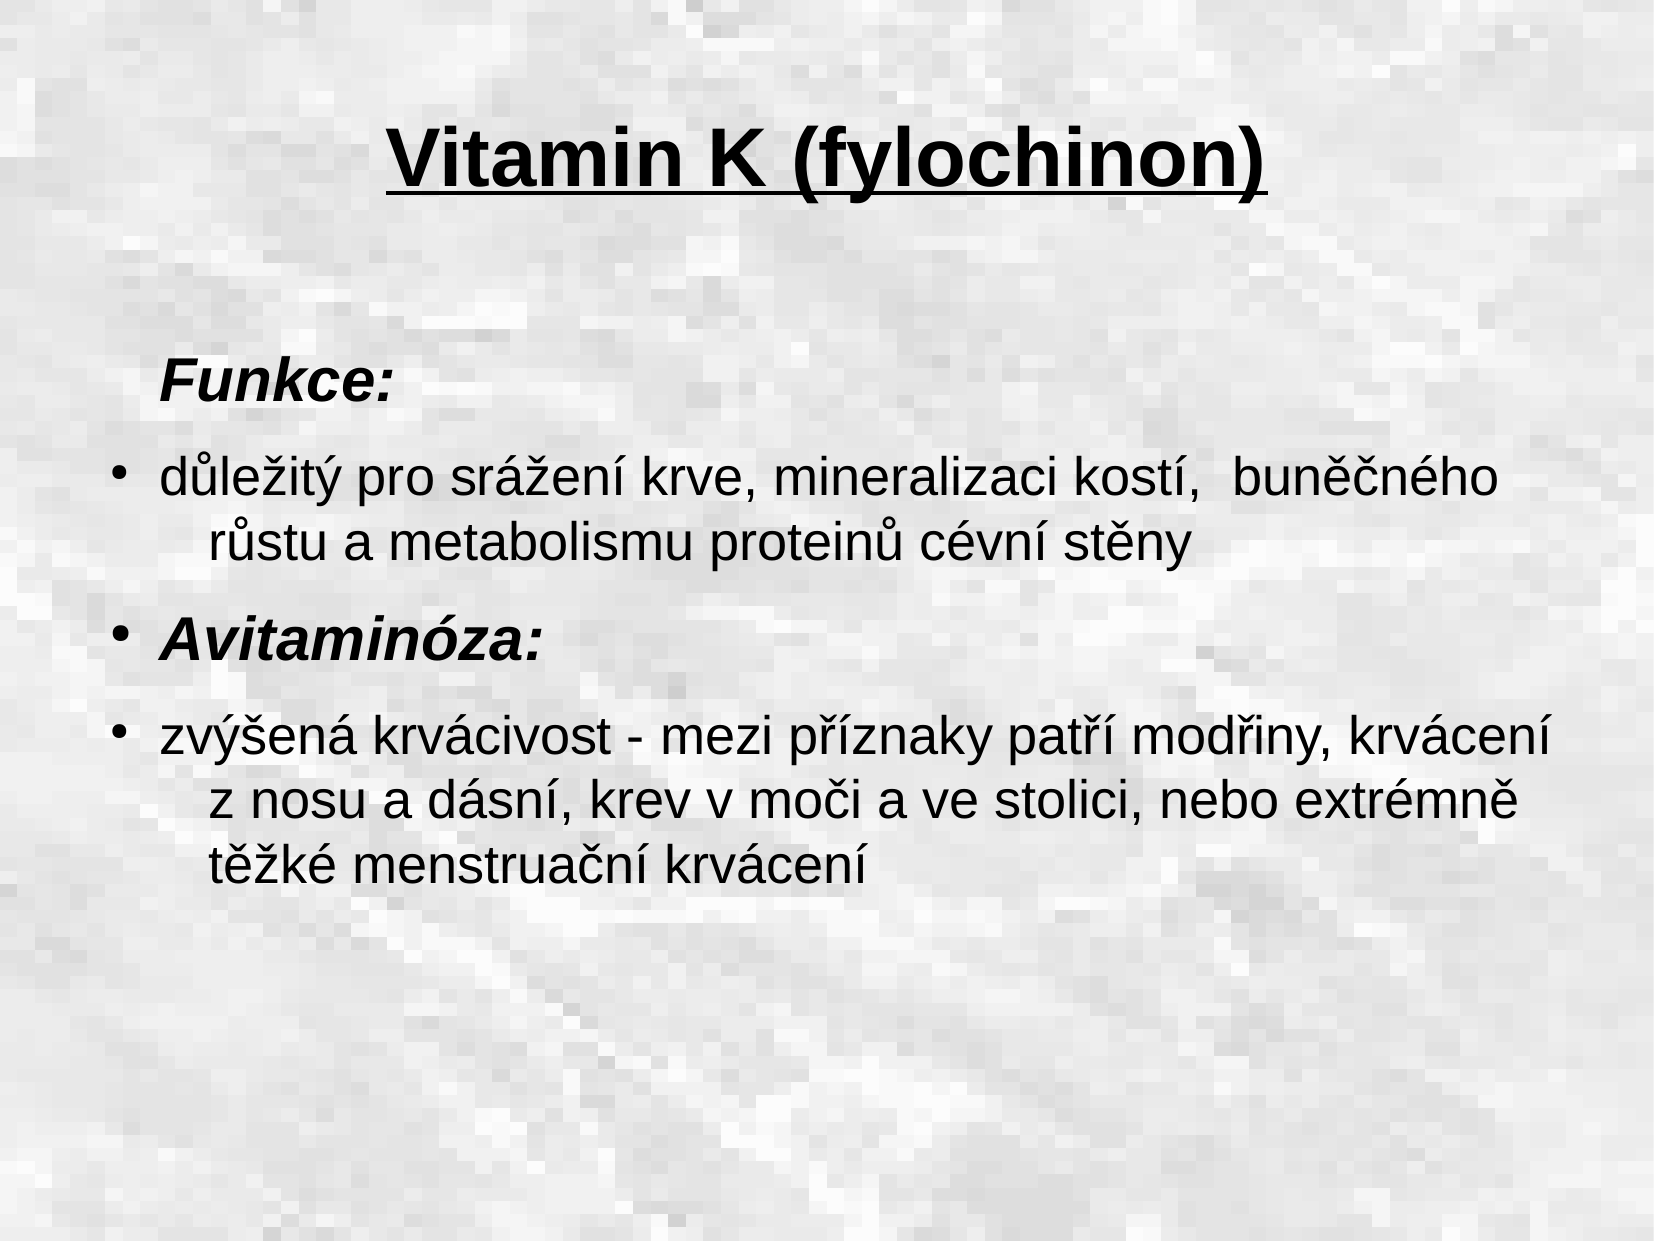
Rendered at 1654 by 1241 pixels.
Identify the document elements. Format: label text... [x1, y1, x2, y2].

title Vitamin K (fylochinon) [82, 49, 1571, 257]
list Funkce: důležitý pro srážení krve, mineralizaci kostí, buněčného růstu a metabolismu proteinů cévní stěny Avitaminóza: zvýšená krvácivost - mezi příznaky patří modřiny, krvácení z nosu a dásní, krev v moči a ve stolici, nebo extrémně těžké menstruační krvácení [76, 339, 1565, 902]
